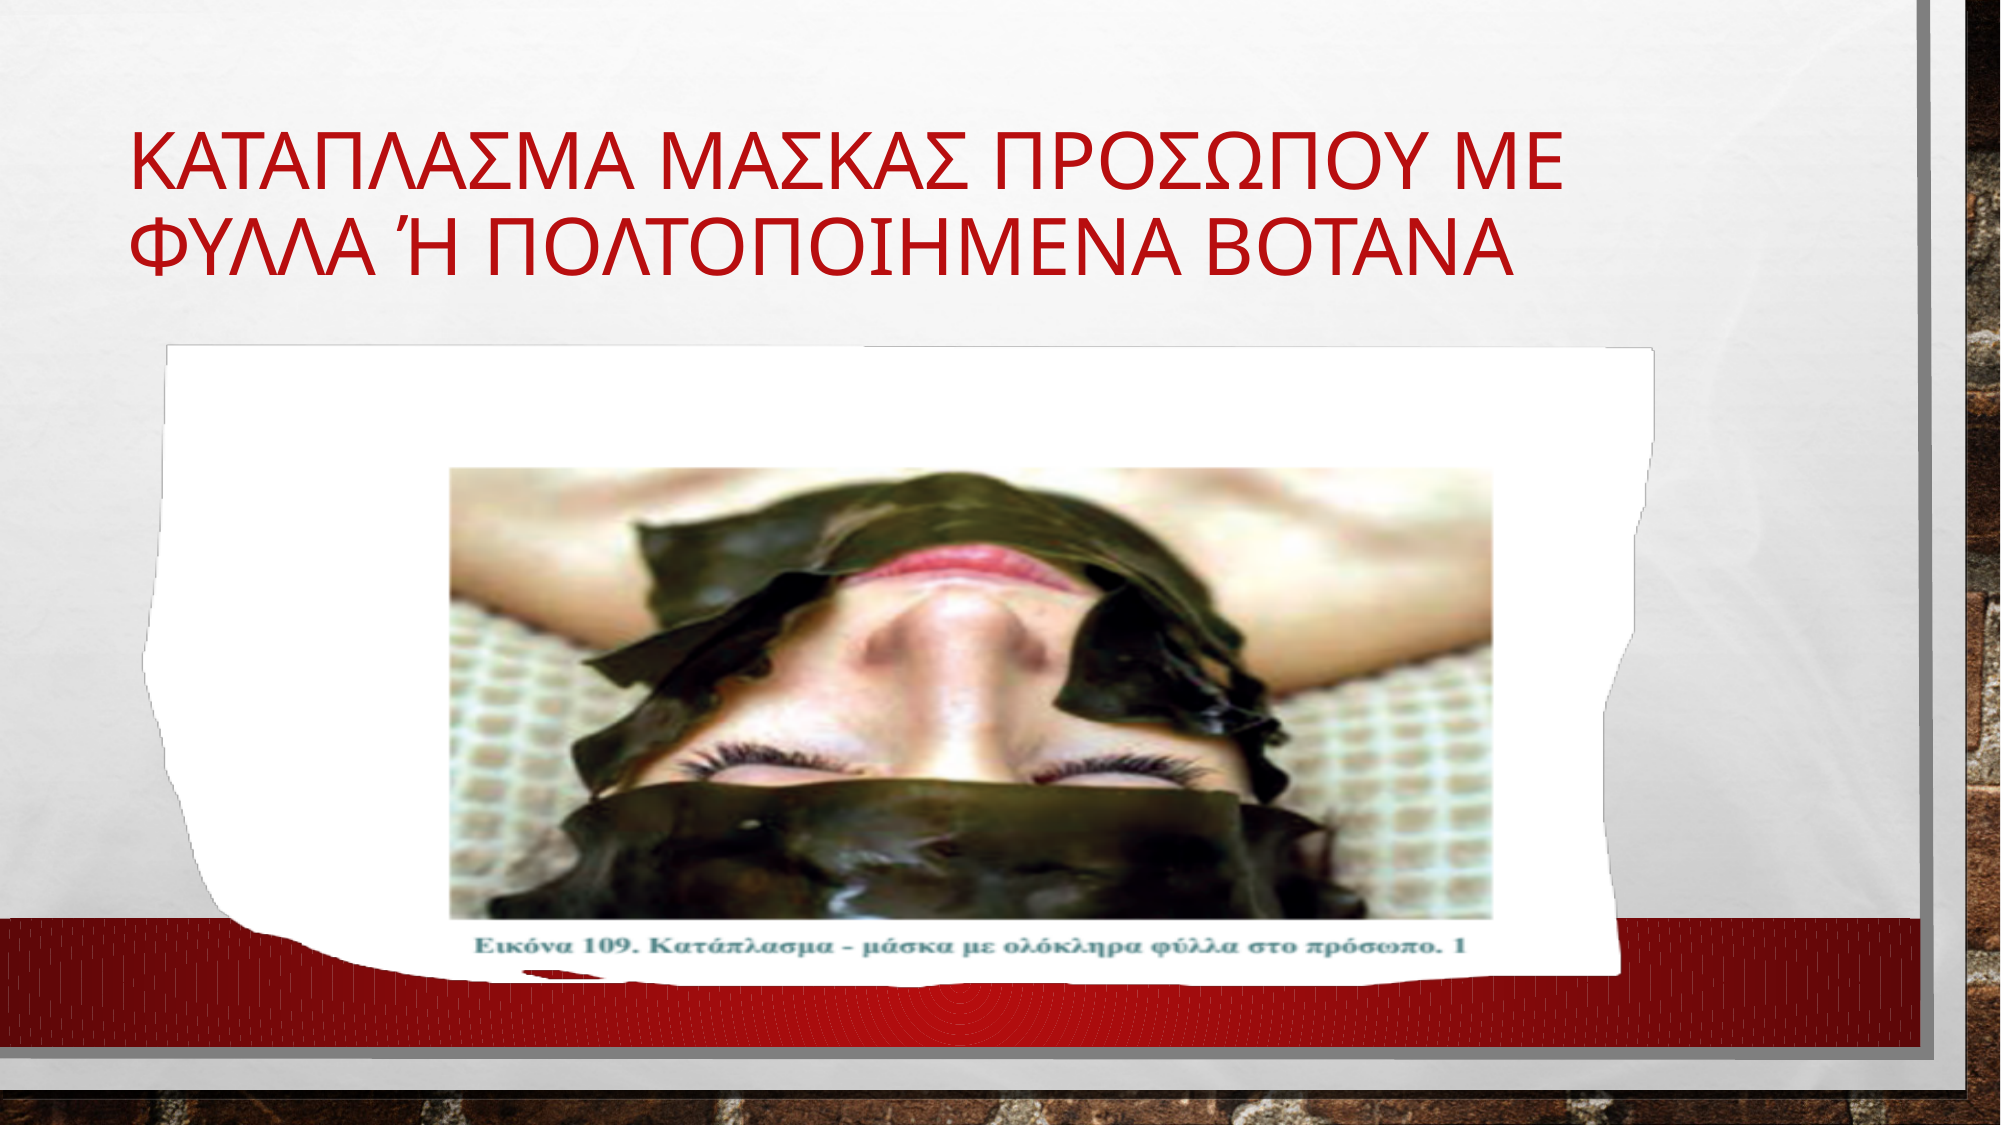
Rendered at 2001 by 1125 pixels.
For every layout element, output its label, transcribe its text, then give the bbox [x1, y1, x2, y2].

picture [132, 338, 1666, 996]
title Καταπλασμα μασκασ προσωπου με φυλλα ή πολτοποιημενα βοτανα [112, 112, 1819, 302]
